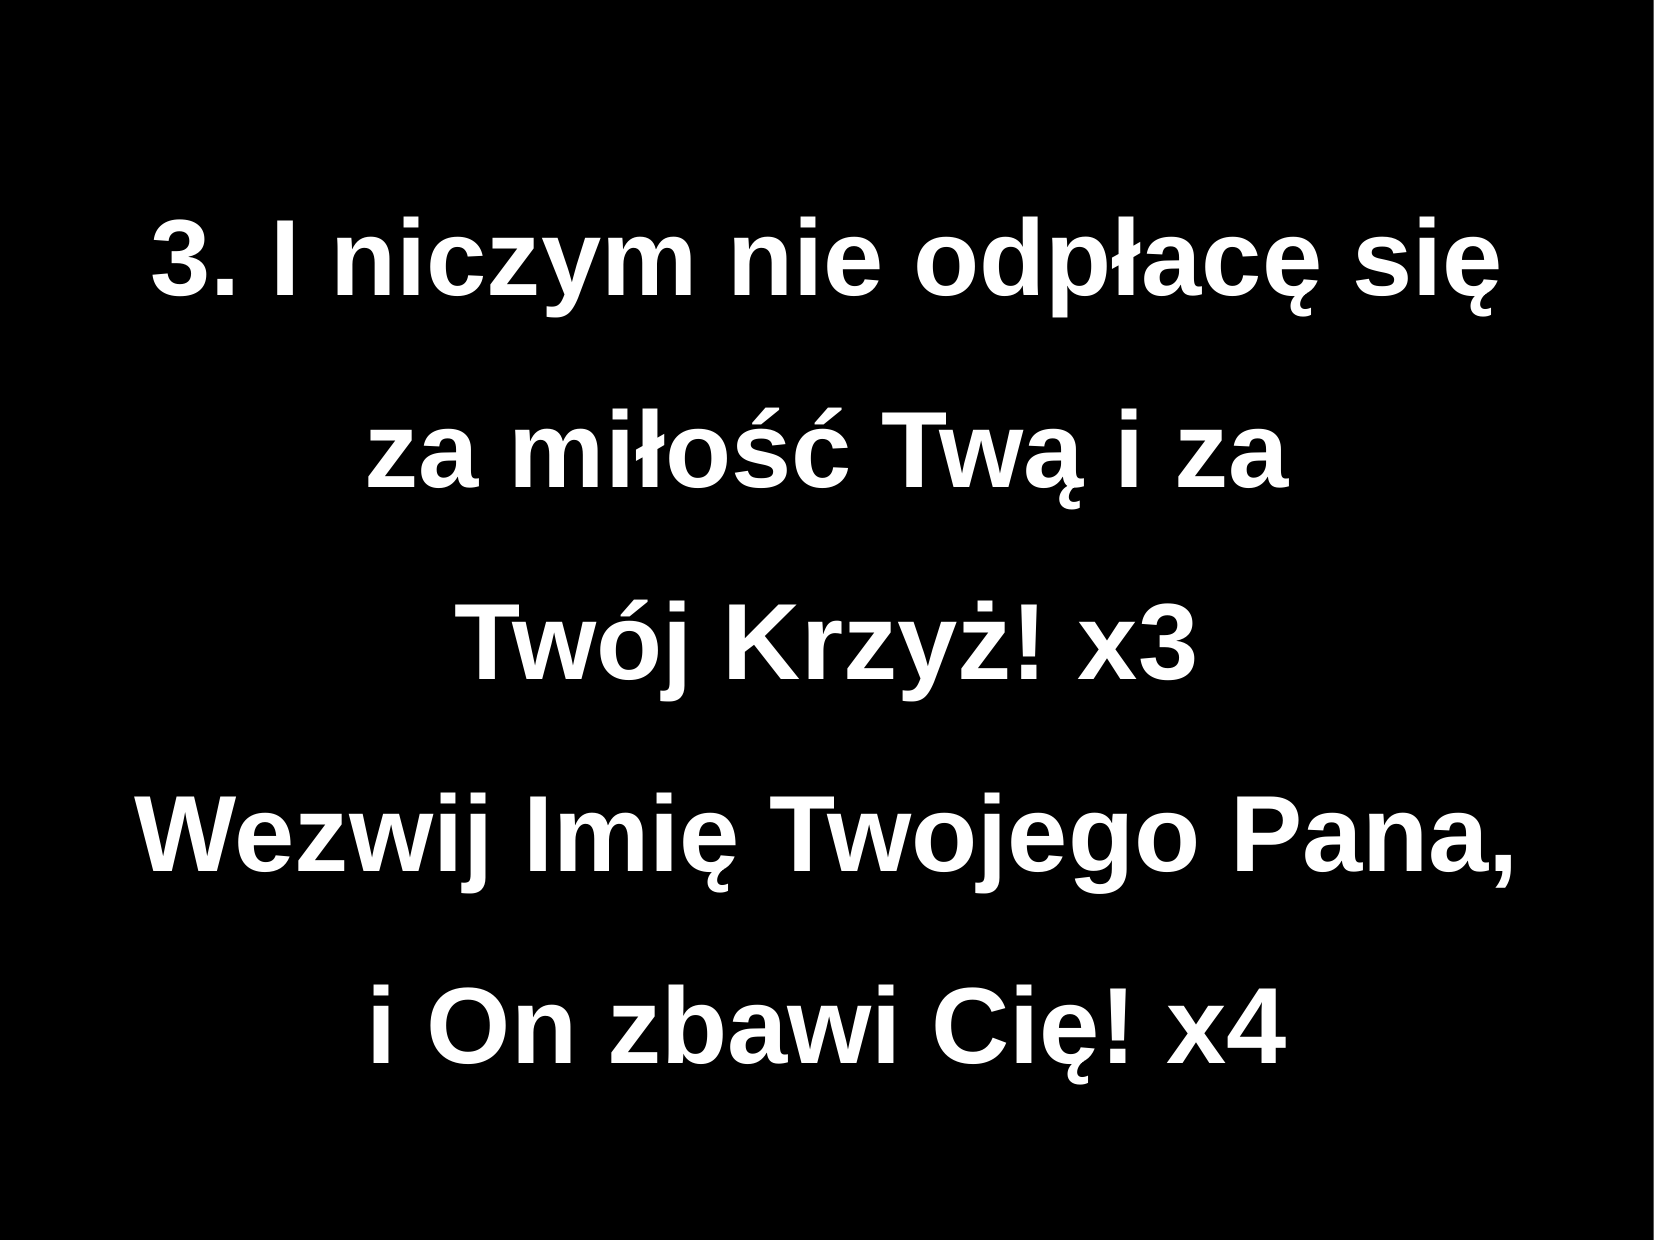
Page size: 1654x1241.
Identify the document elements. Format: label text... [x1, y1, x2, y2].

subtitle 3. I niczym nie odpłacę się za miłość Twą i za Twój Krzyż! x3 Wezwij Imię Twojego Pana, i On zbawi Cię! x4 [0, 159, 1654, 1082]
